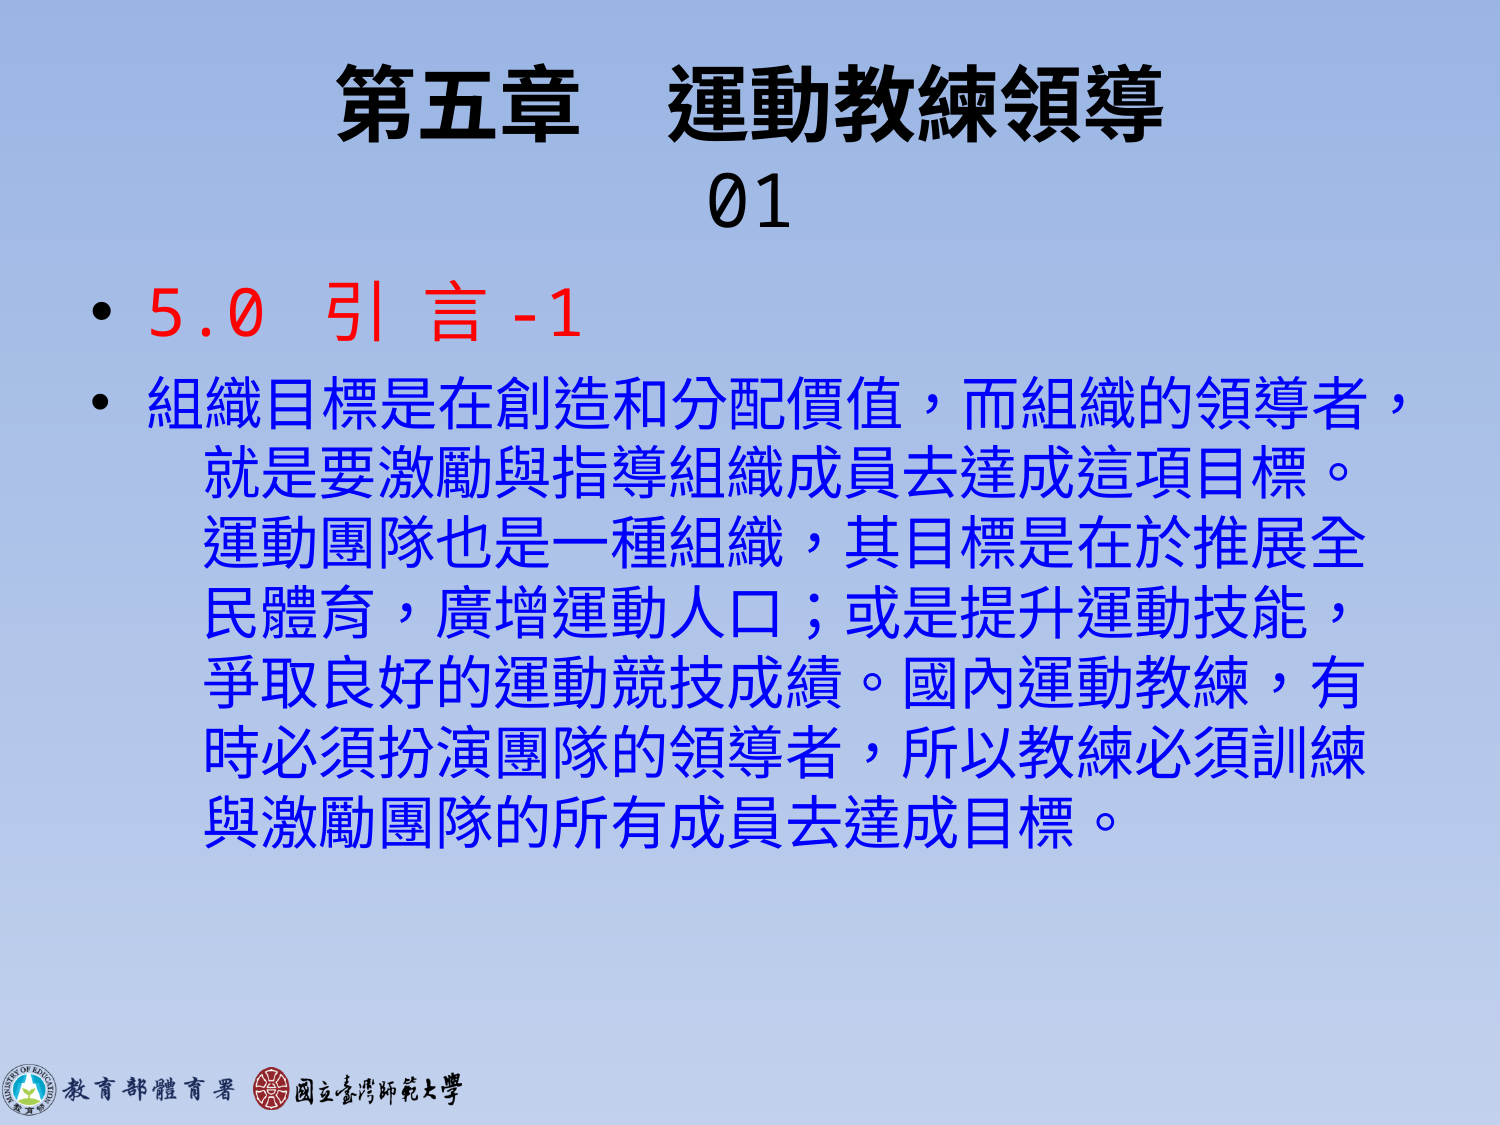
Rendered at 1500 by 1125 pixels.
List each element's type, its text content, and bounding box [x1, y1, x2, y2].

list 5.0 引 言-1 組織目標是在創造和分配價值，而組織的領導者，就是要激勵與指導組織成員去達成這項目標。運動團隊也是一種組織，其目標是在於推展全民體育，廣增運動人口；或是提升運動技能，爭取良好的運動競技成績。國內運動教練，有時必須扮演團隊的領導者，所以教練必須訓練與激勵團隊的所有成員去達成目標。 [75, 262, 1426, 1019]
title 第五章 運動教練領導 01 [75, 45, 1426, 233]
